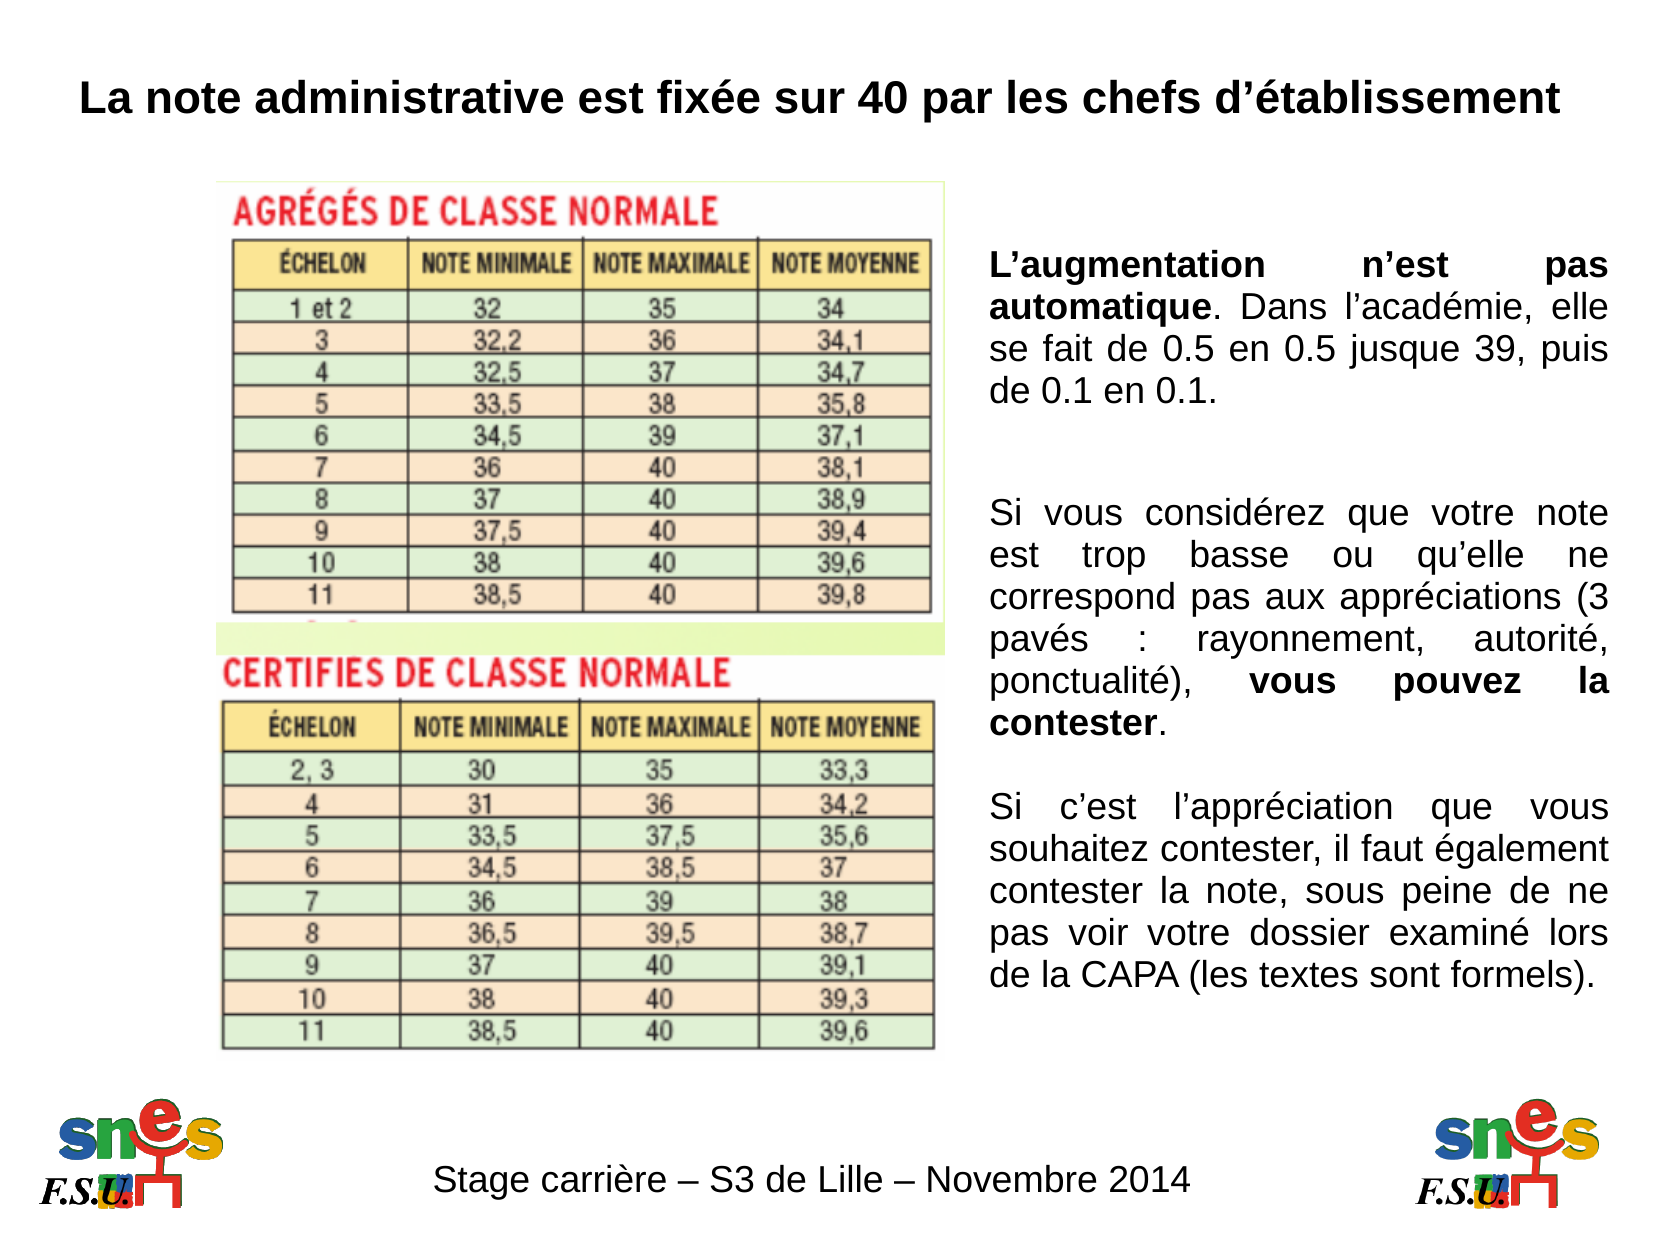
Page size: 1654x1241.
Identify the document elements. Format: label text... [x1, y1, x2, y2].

picture [216, 181, 945, 1061]
picture [1412, 1092, 1613, 1211]
picture [36, 1092, 237, 1211]
text_box La note administrative est fixée sur 40 par les chefs d’établissement [29, 64, 1625, 133]
text_box L’augmentation n’est pas automatique. Dans l’académie, elle se fait de 0.5 en 0.5 jusque 39, puis de 0.1 en 0.1. [974, 236, 1625, 443]
text_box Stage carrière – S3 de Lille – Novembre 2014 [324, 1151, 1300, 1209]
text_box Si vous considérez que votre note est trop basse ou qu’elle ne correspond pas aux appréciations (3 pavés : rayonnement, autorité, ponctualité), vous pouvez la contester. Si c’est l’appréciation que vous souhaitez contester, il faut également contester la note, sous peine de ne pas voir votre dossier examiné lors de la CAPA (les textes sont formels). [974, 484, 1625, 1007]
